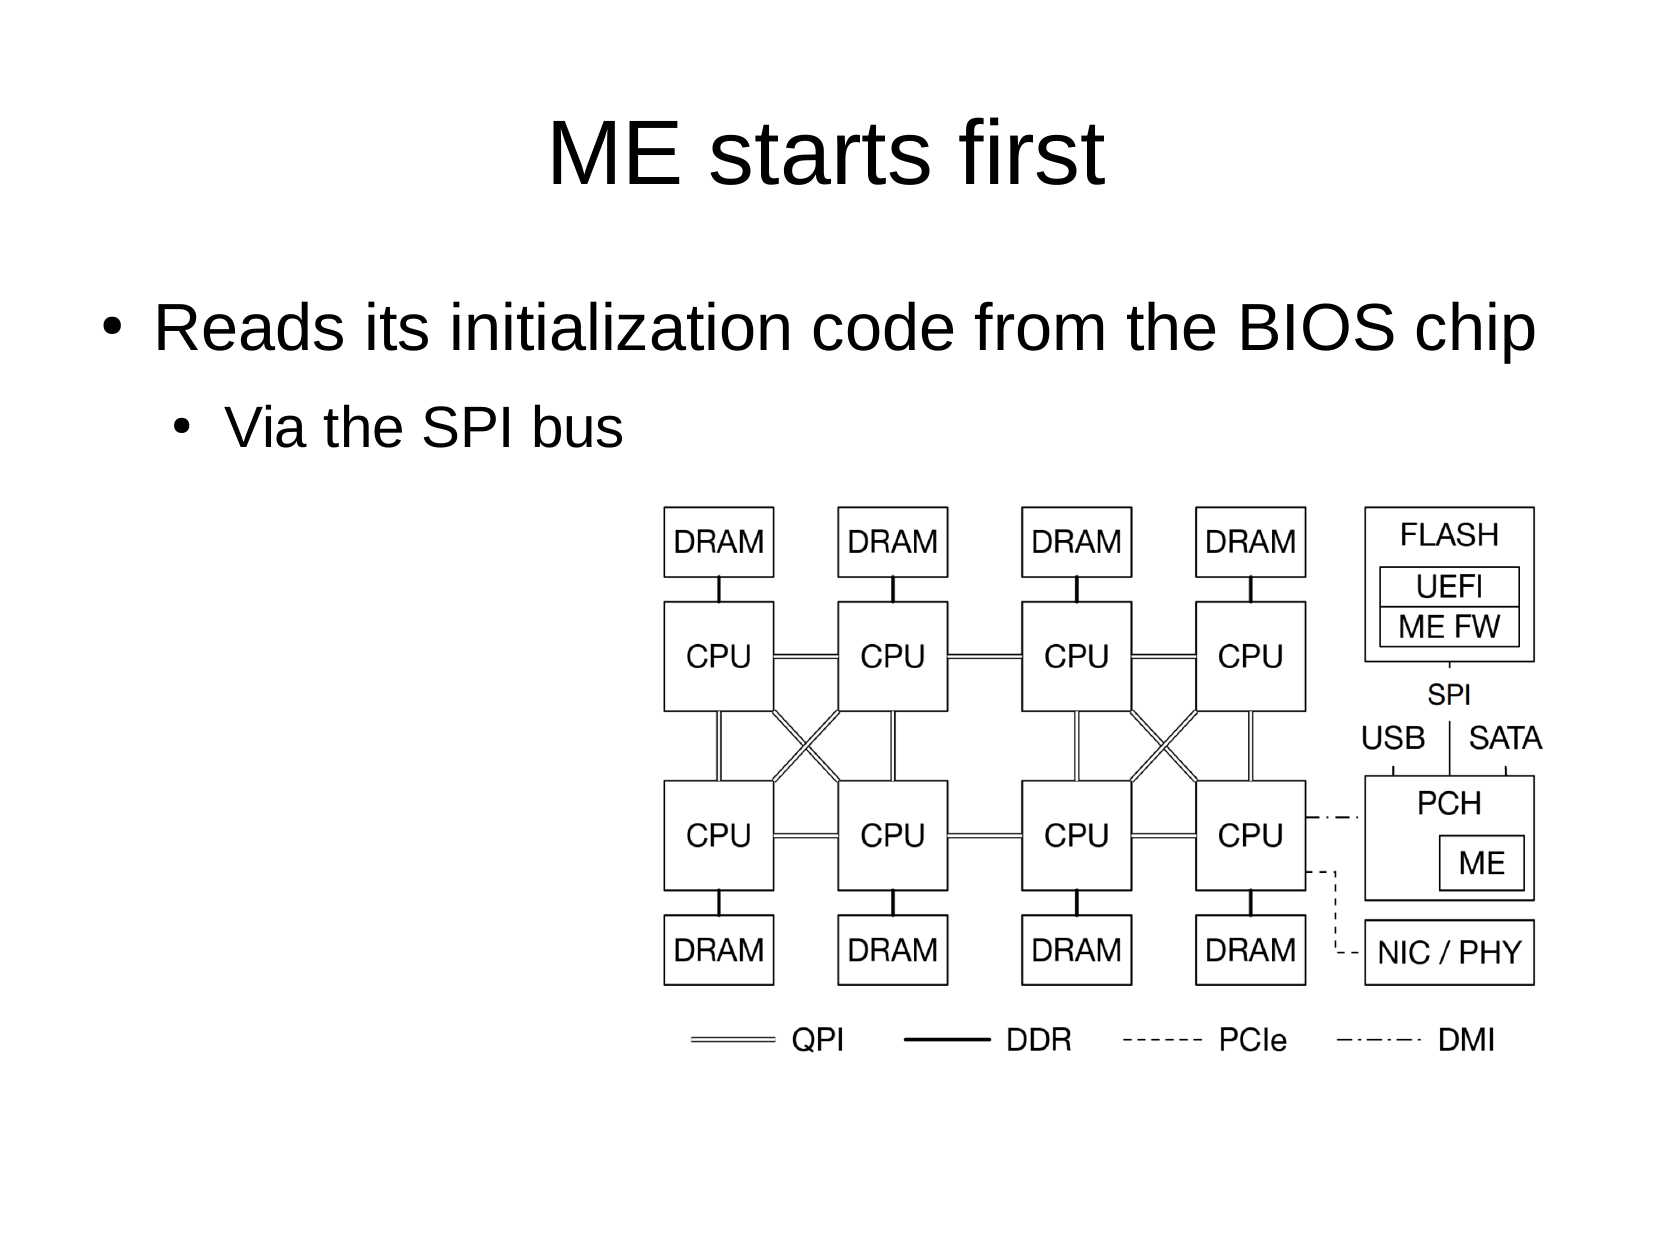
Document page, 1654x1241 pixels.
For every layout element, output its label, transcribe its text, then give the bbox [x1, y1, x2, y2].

title ME starts first [82, 49, 1571, 257]
list Reads its initialization code from the BIOS chip Via the SPI bus [82, 290, 1571, 1010]
picture [647, 487, 1576, 1088]
